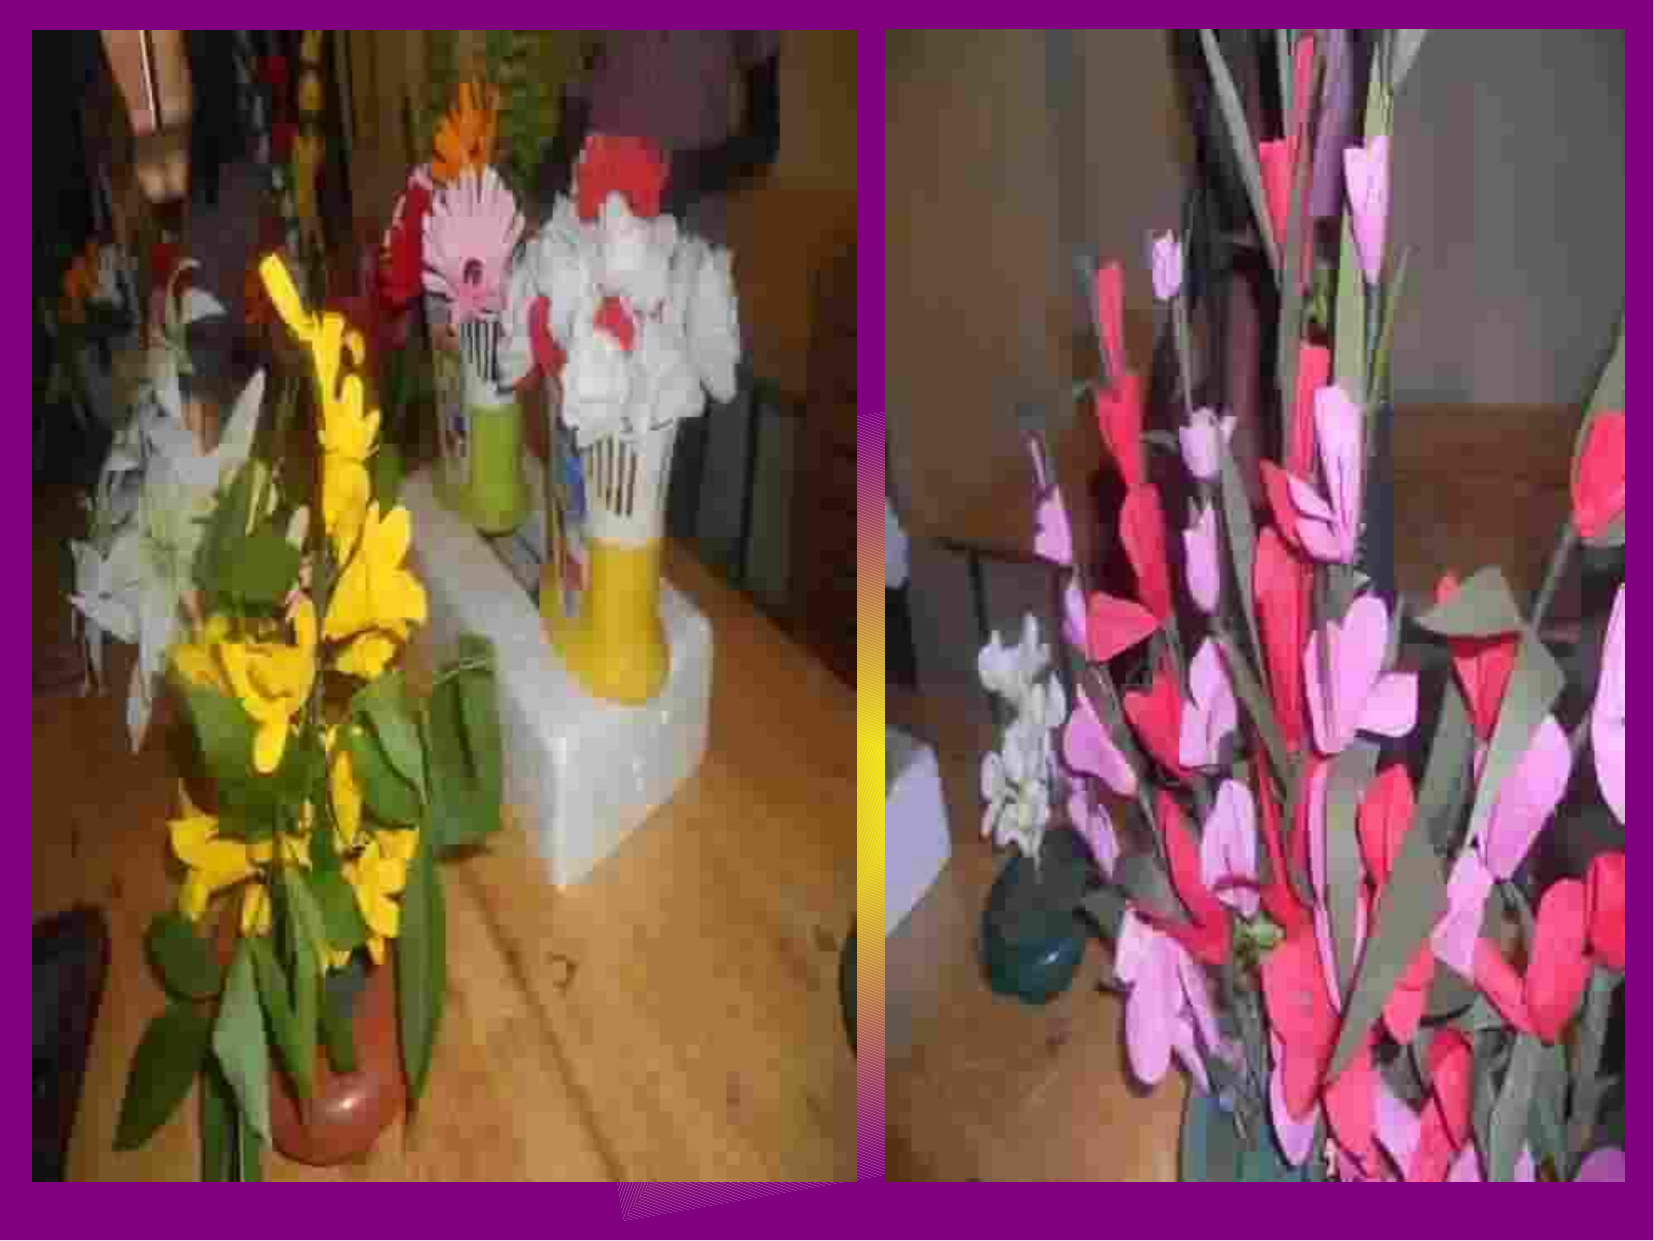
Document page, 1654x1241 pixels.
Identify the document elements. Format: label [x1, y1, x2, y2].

picture [885, 29, 1625, 1182]
picture [32, 30, 857, 1182]
